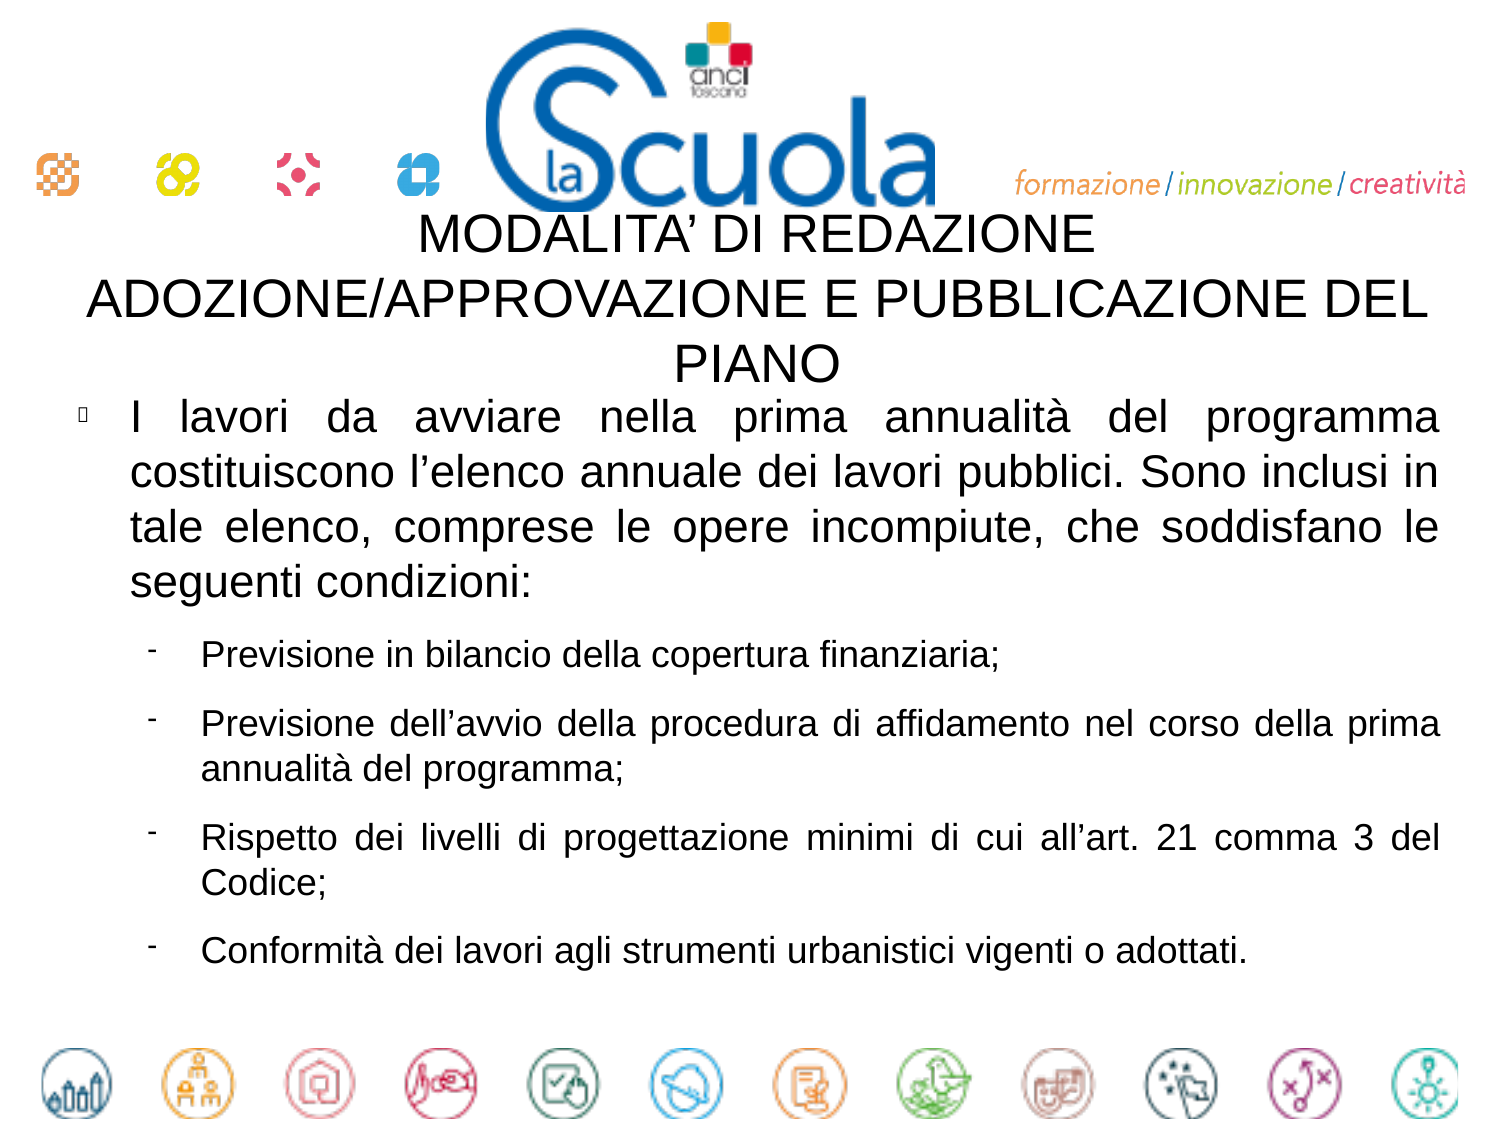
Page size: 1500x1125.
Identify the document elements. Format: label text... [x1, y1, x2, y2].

text_box I lavori da avviare nella prima annualità del programma costituiscono l’elenco annuale dei lavori pubblici. Sono inclusi in tale elenco, comprese le opere incompiute, che soddisfano le seguenti condizioni: Previsione in bilancio della copertura finanziaria; Previsione dell’avvio della procedura di affidamento nel corso della prima annualità del programma; Rispetto dei livelli di progettazione minimi di cui all’art. 21 comma 3 del Codice; Conformità dei lavori agli strumenti urbanistici vigenti o adottati. [58, 386, 1441, 1040]
text_box MODALITA’ DI REDAZIONE ADOZIONE/APPROVAZIONE E PUBBLICAZIONE DEL PIANO [82, 201, 1433, 386]
